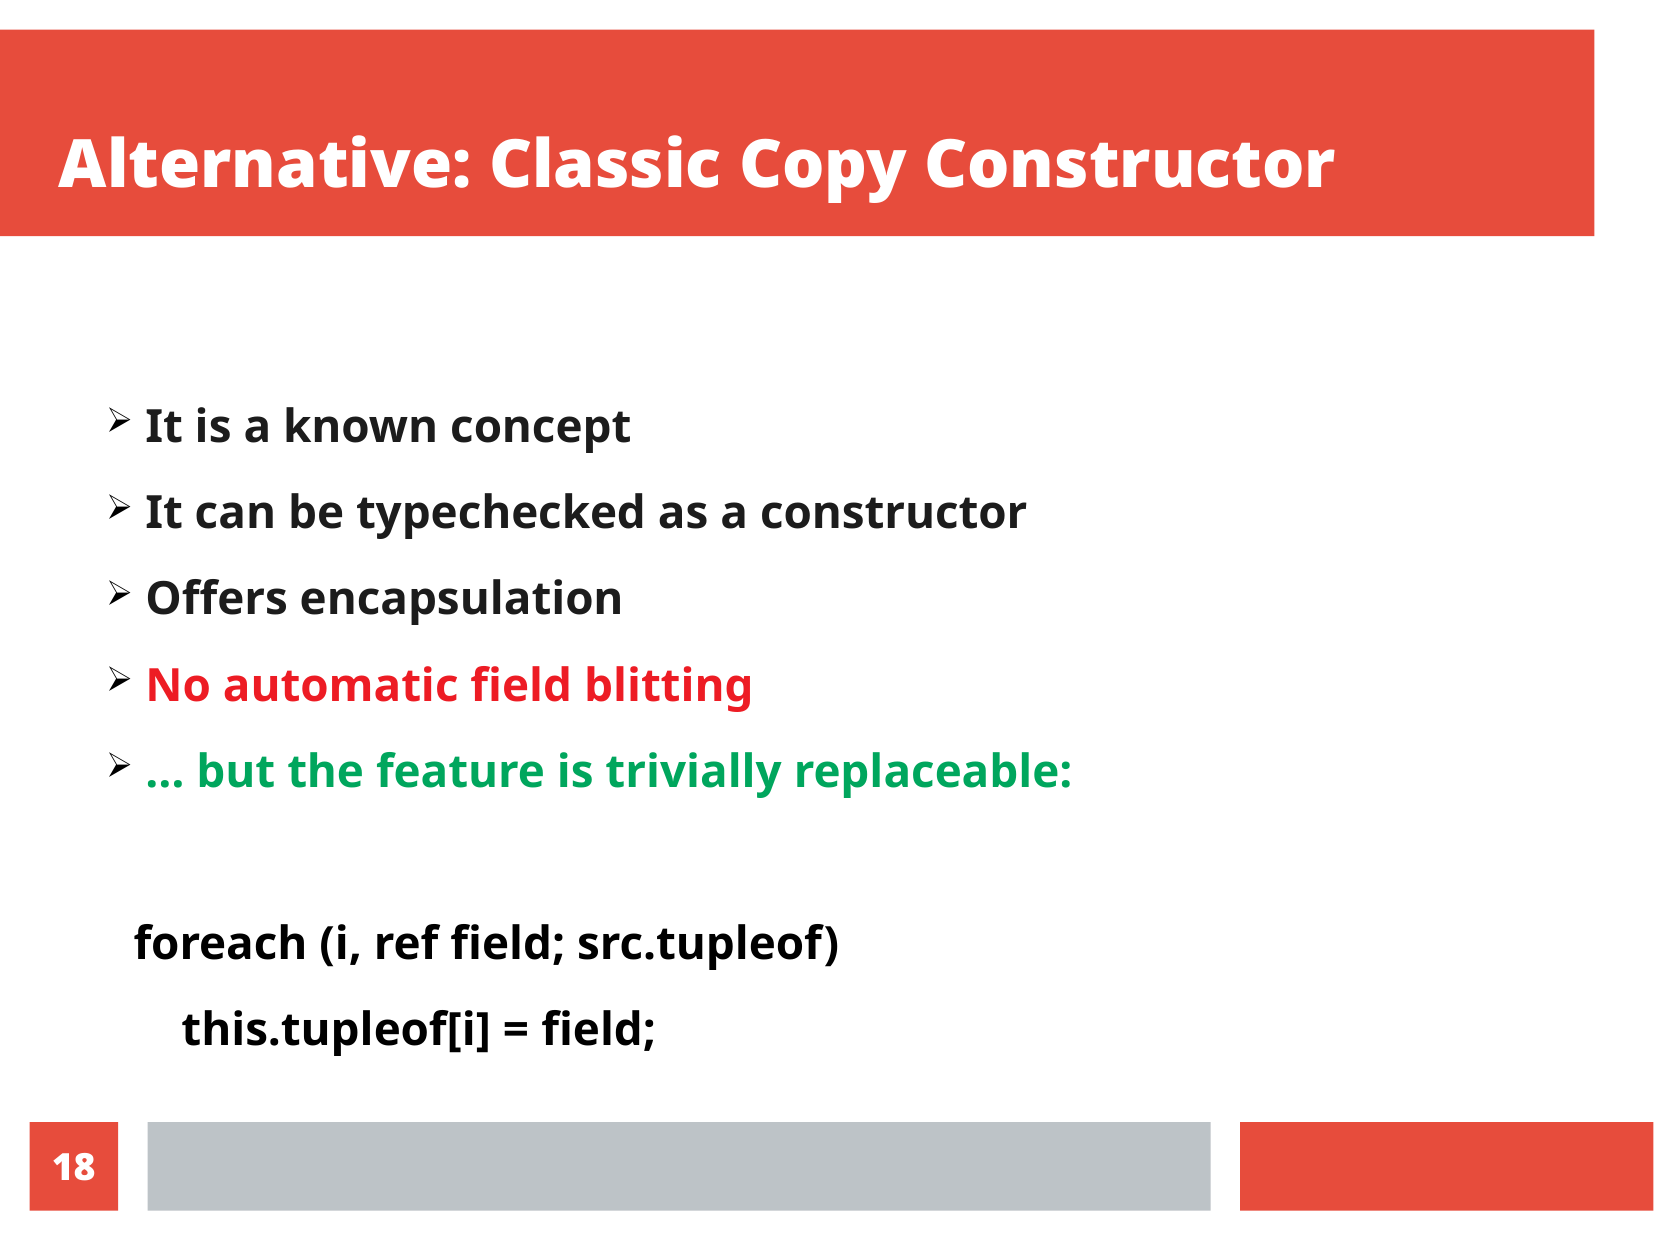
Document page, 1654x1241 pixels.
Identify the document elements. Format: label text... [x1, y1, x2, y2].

list It is a known concept It can be typechecked as a constructor Offers encapsulation No automatic field blitting … but the feature is trivially replaceable: foreach (i, ref field; src.tupleof) this.tupleof[i] = field; [59, 324, 1565, 1093]
title Alternative: Classic Copy Constructor [59, 59, 1595, 207]
